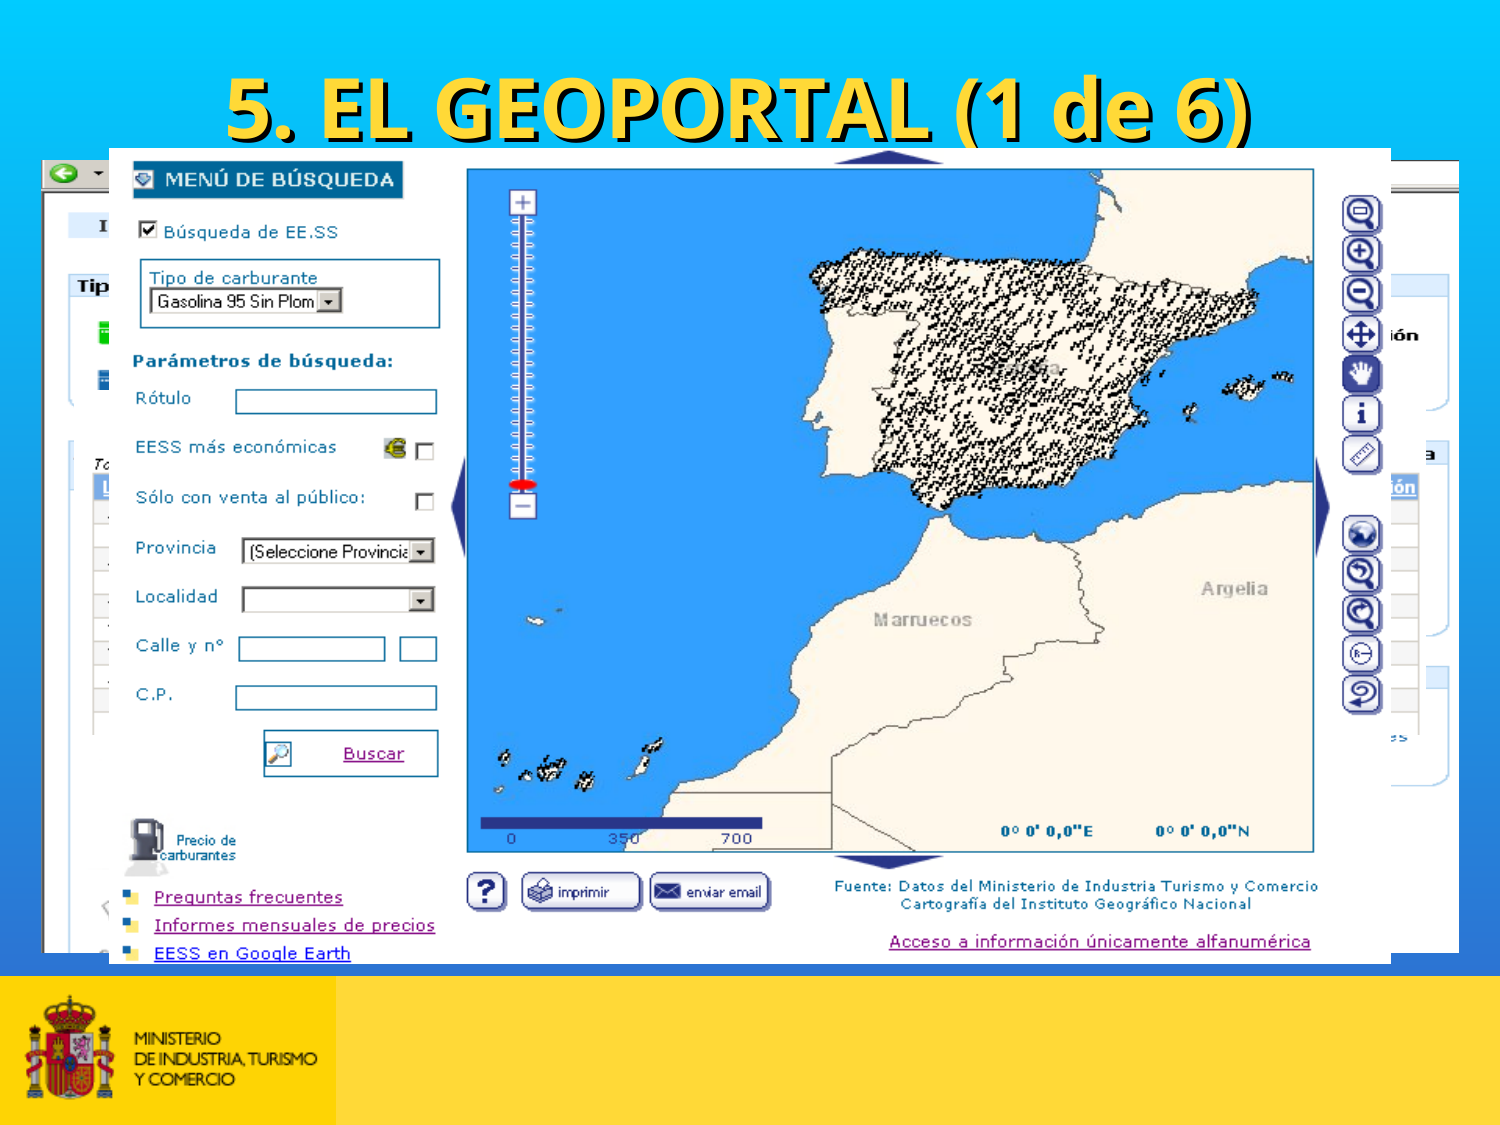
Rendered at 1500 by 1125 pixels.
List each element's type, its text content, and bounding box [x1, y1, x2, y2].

title 5. EL GEOPORTAL (1 de 6) [99, 37, 1375, 160]
picture [41, 148, 1459, 965]
